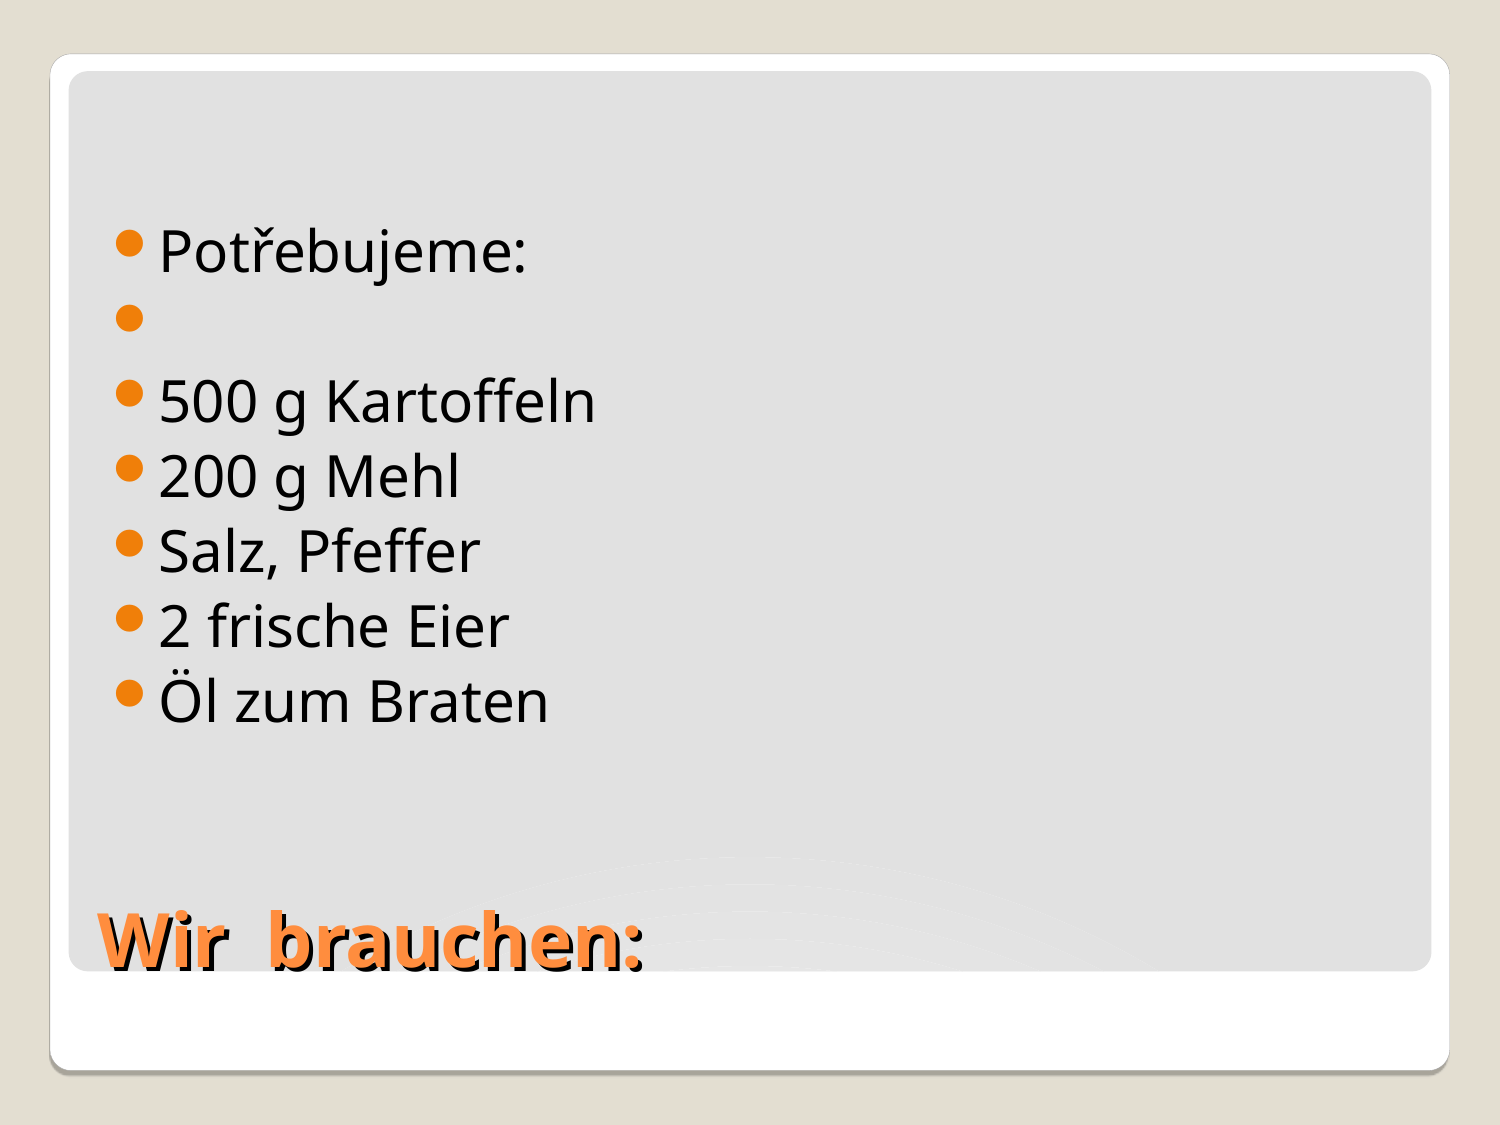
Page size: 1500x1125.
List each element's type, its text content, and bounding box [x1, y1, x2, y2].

list Potřebujeme: 500 g Kartoffeln 200 g Mehl Salz, Pfeffer 2 frische Eier Öl zum Braten [82, 199, 1426, 1005]
